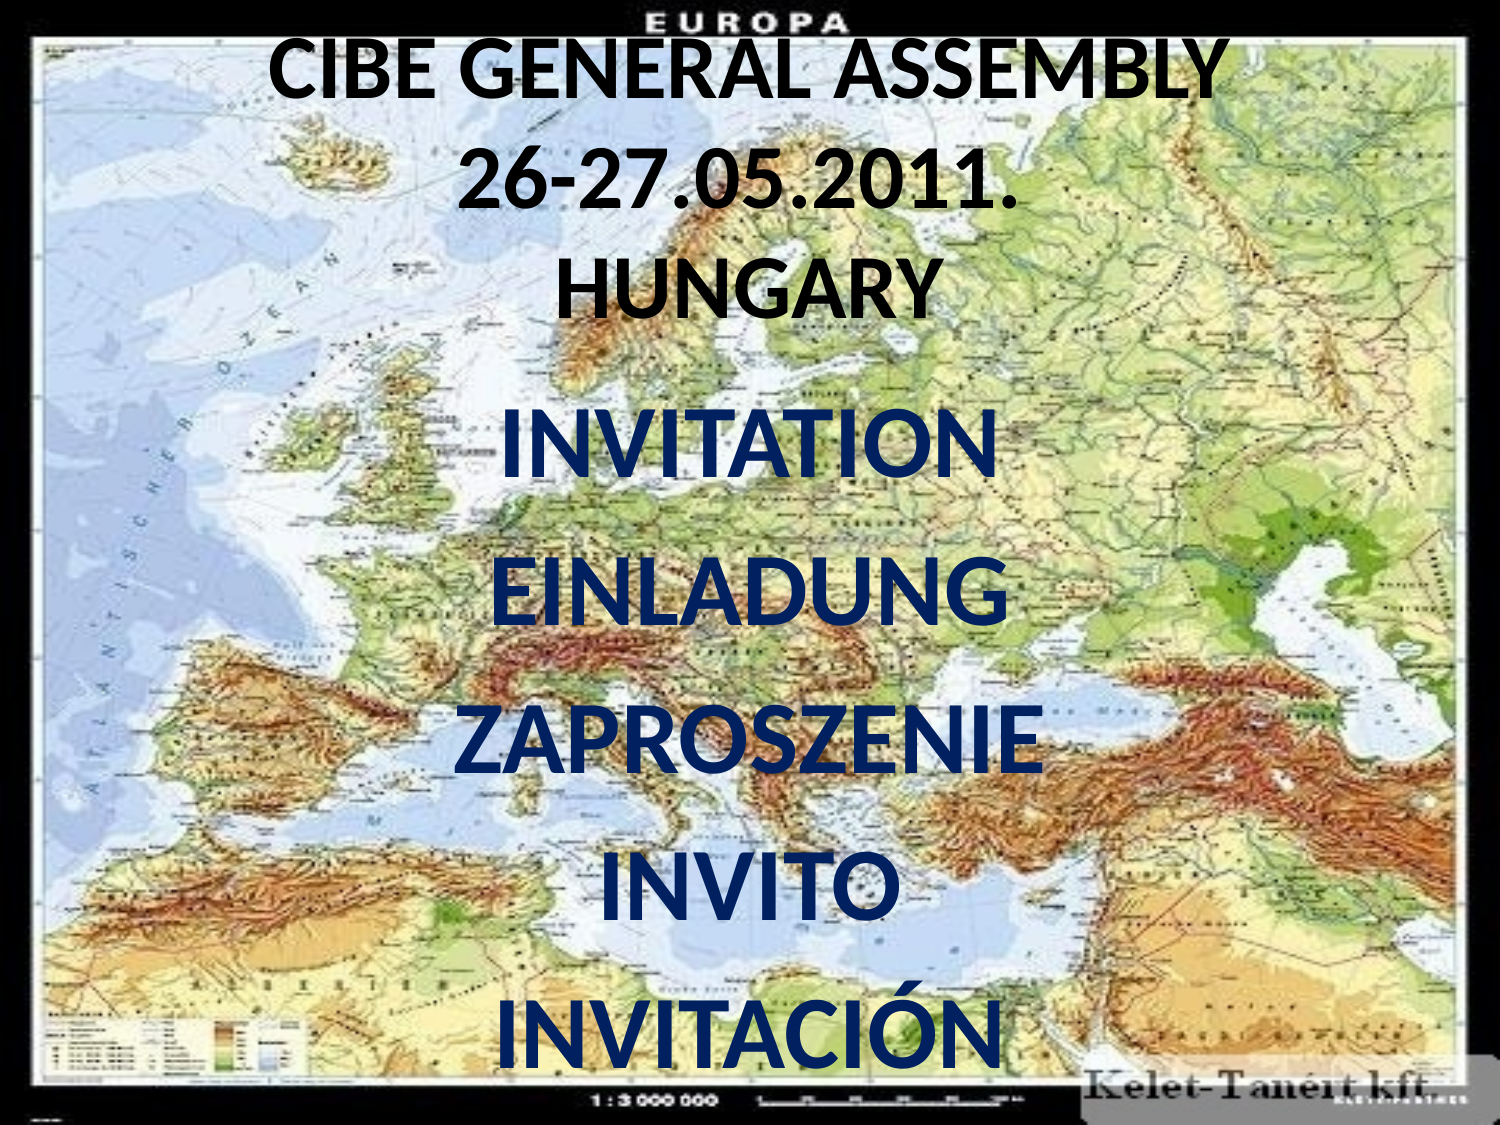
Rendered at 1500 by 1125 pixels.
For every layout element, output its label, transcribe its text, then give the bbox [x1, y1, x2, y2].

list INVITATION EINLADUNG ZAPROSZENIE INVITO INVITACIÓN [75, 281, 1425, 1102]
picture [0, 0, 1500, 1125]
title CIBE GENERAL ASSEMBLY 26-27.05.2011. HUNGARY [75, 0, 1425, 281]
